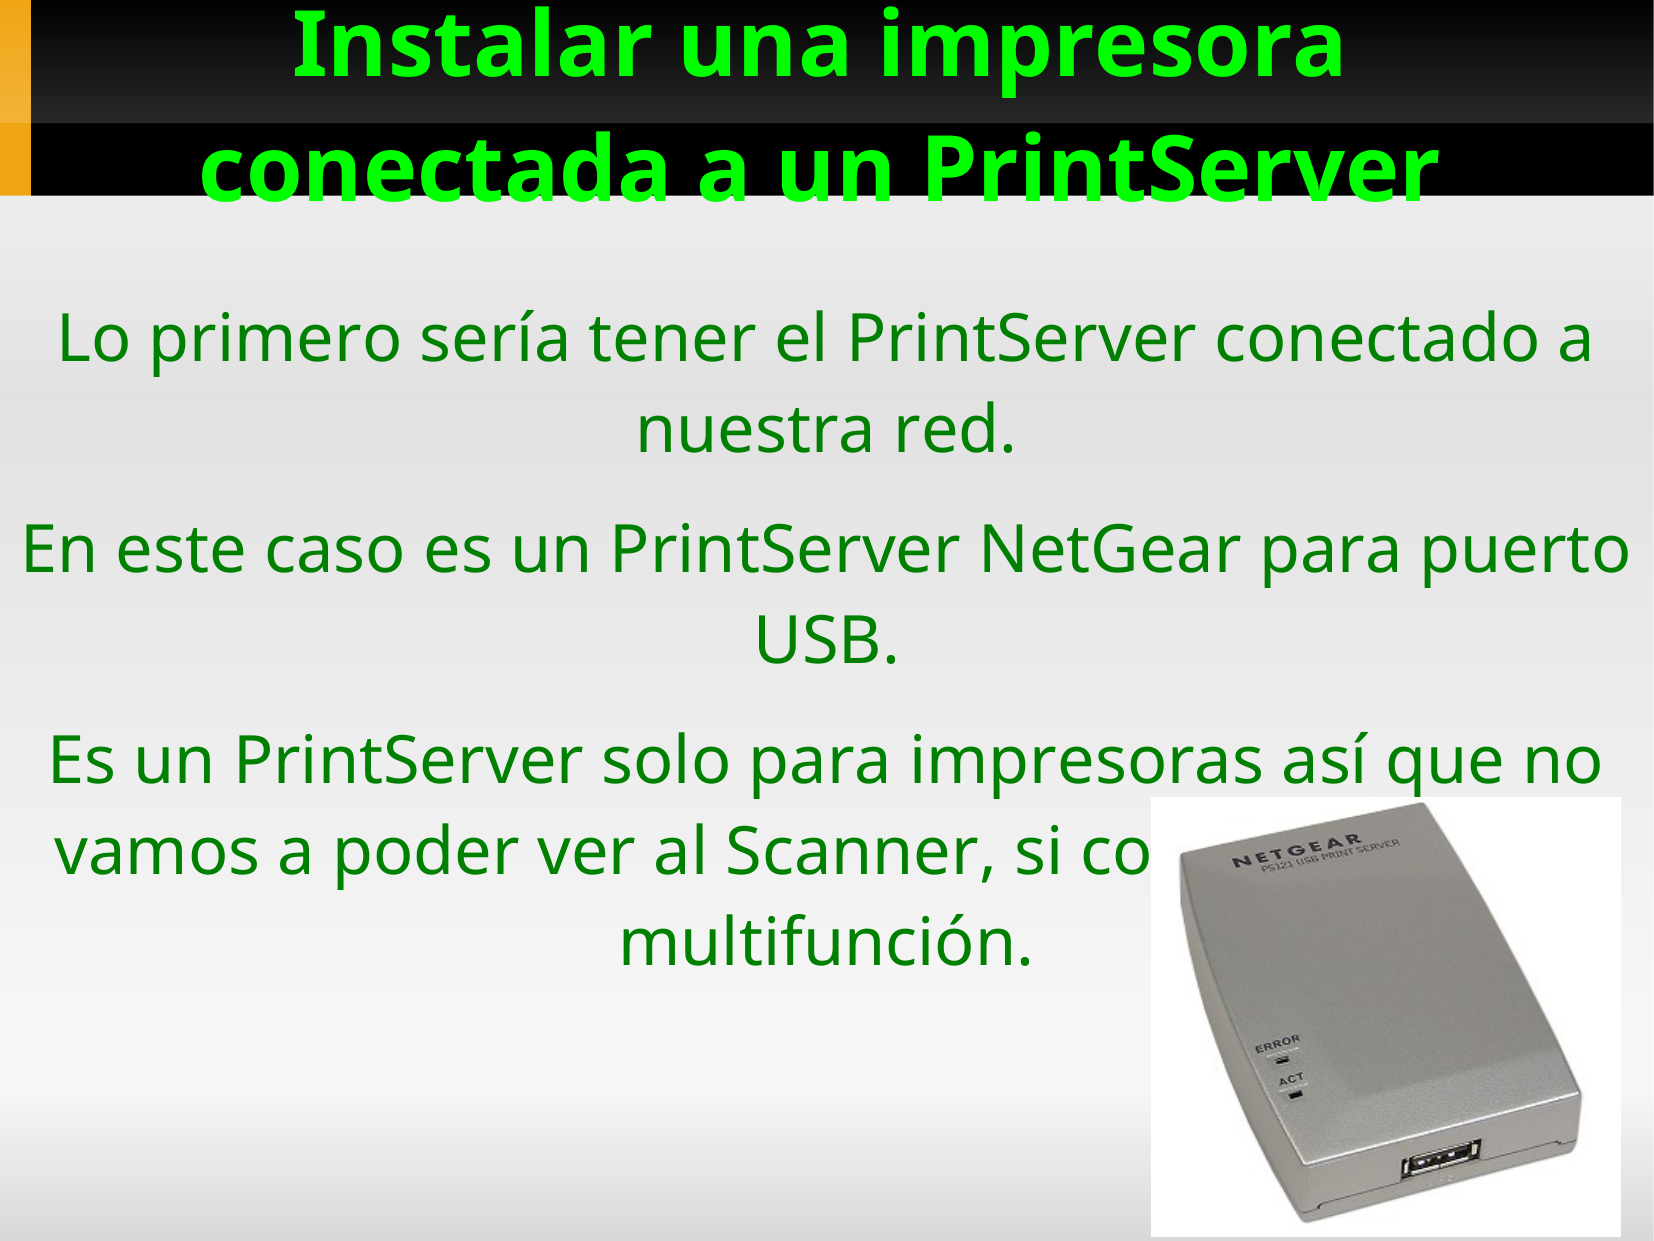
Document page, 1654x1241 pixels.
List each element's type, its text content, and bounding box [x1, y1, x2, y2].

list Lo primero sería tener el PrintServer conectado a nuestra red. En este caso es un PrintServer NetGear para puerto USB. Es un PrintServer solo para impresoras así que no vamos a poder ver al Scanner, si conectamos una multifunción. [0, 290, 1654, 1109]
picture [0, 797, 1654, 1241]
title Instalar una impresora conectada a un PrintServer [76, 0, 1565, 208]
picture [0, 0, 1654, 290]
